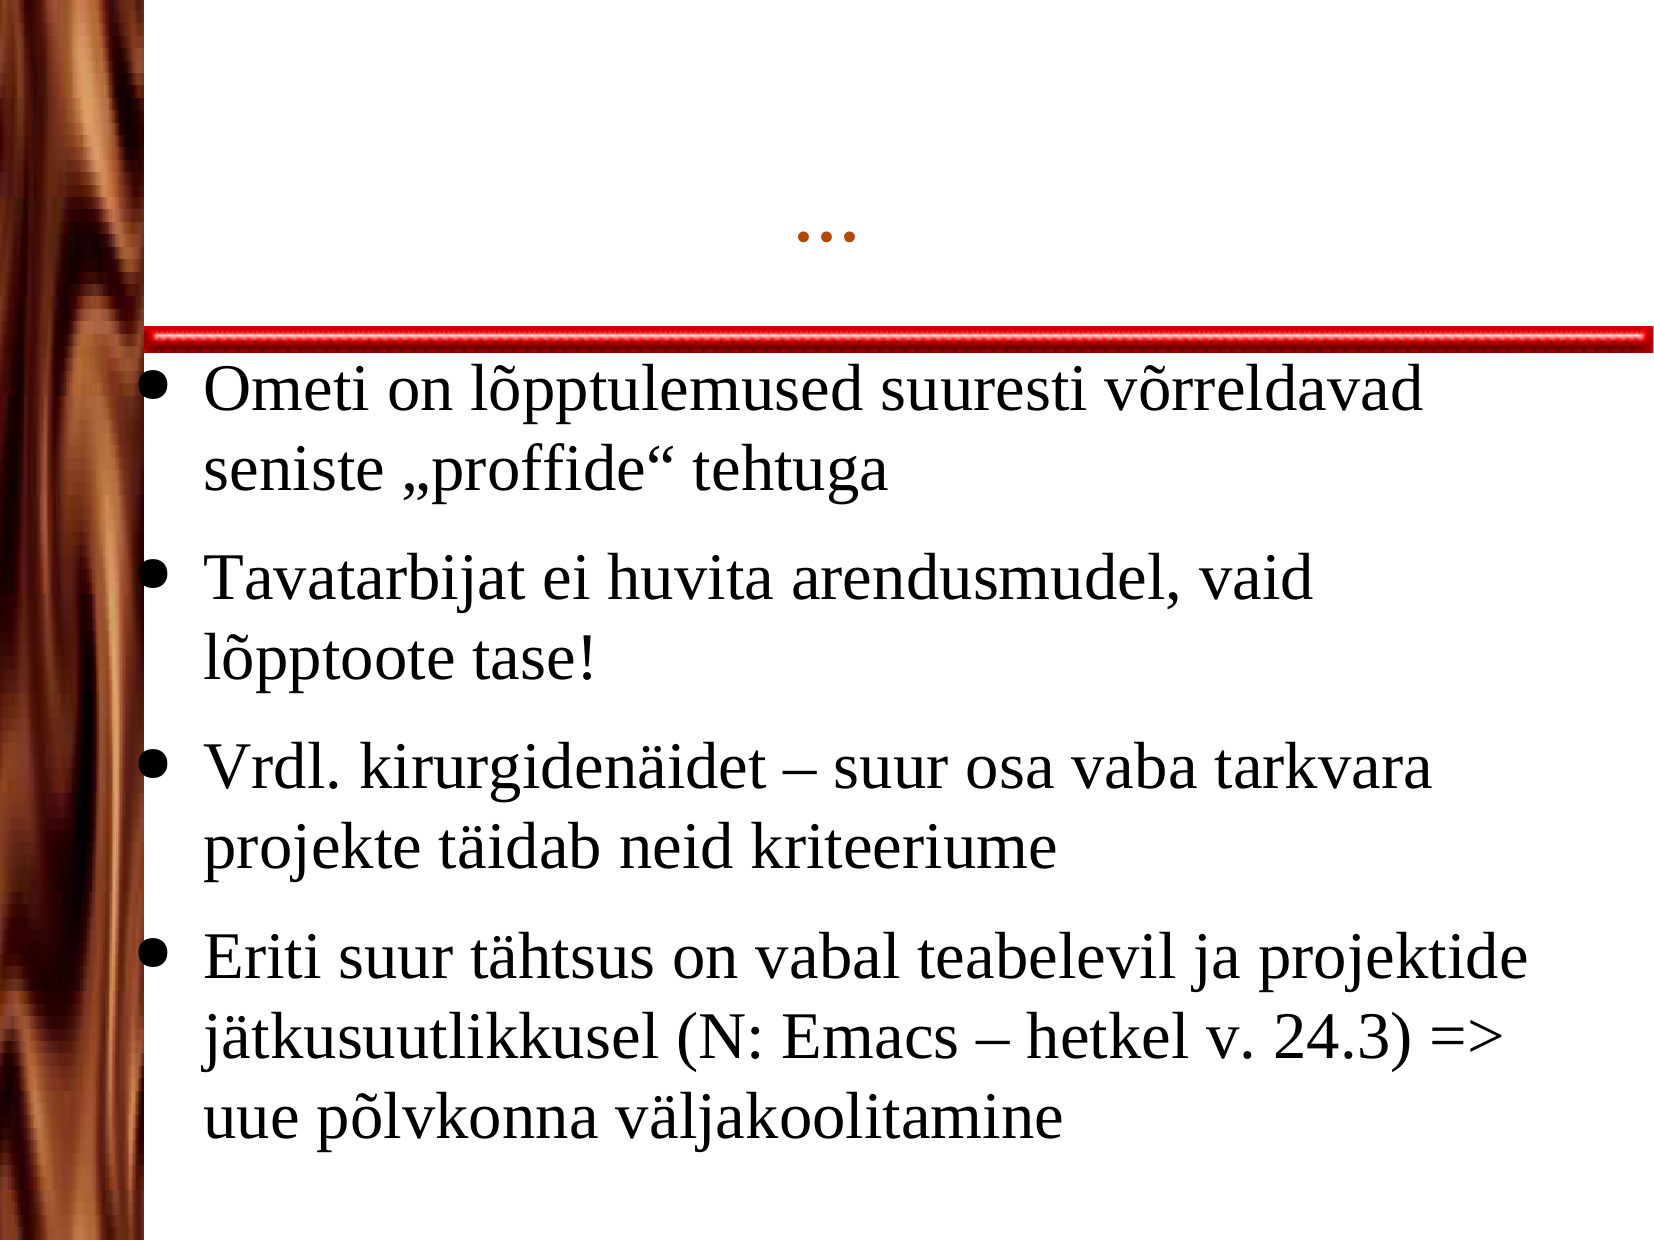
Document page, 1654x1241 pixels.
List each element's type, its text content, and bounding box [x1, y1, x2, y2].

title ... [121, 98, 1533, 314]
picture [0, 0, 1654, 1240]
list Ometi on lõpptulemused suuresti võrreldavad seniste „proffide“ tehtuga Tavatarbijat ei huvita arendusmudel, vaid lõpptoote tase! Vrdl. kirurgidenäidet – suur osa vaba tarkvara projekte täidab neid kriteeriume Eriti suur tähtsus on vabal teabelevil ja projektide jätkusuutlikkusel (N: Emacs – hetkel v. 24.3) => uue põlvkonna väljakoolitamine [121, 344, 1533, 1147]
